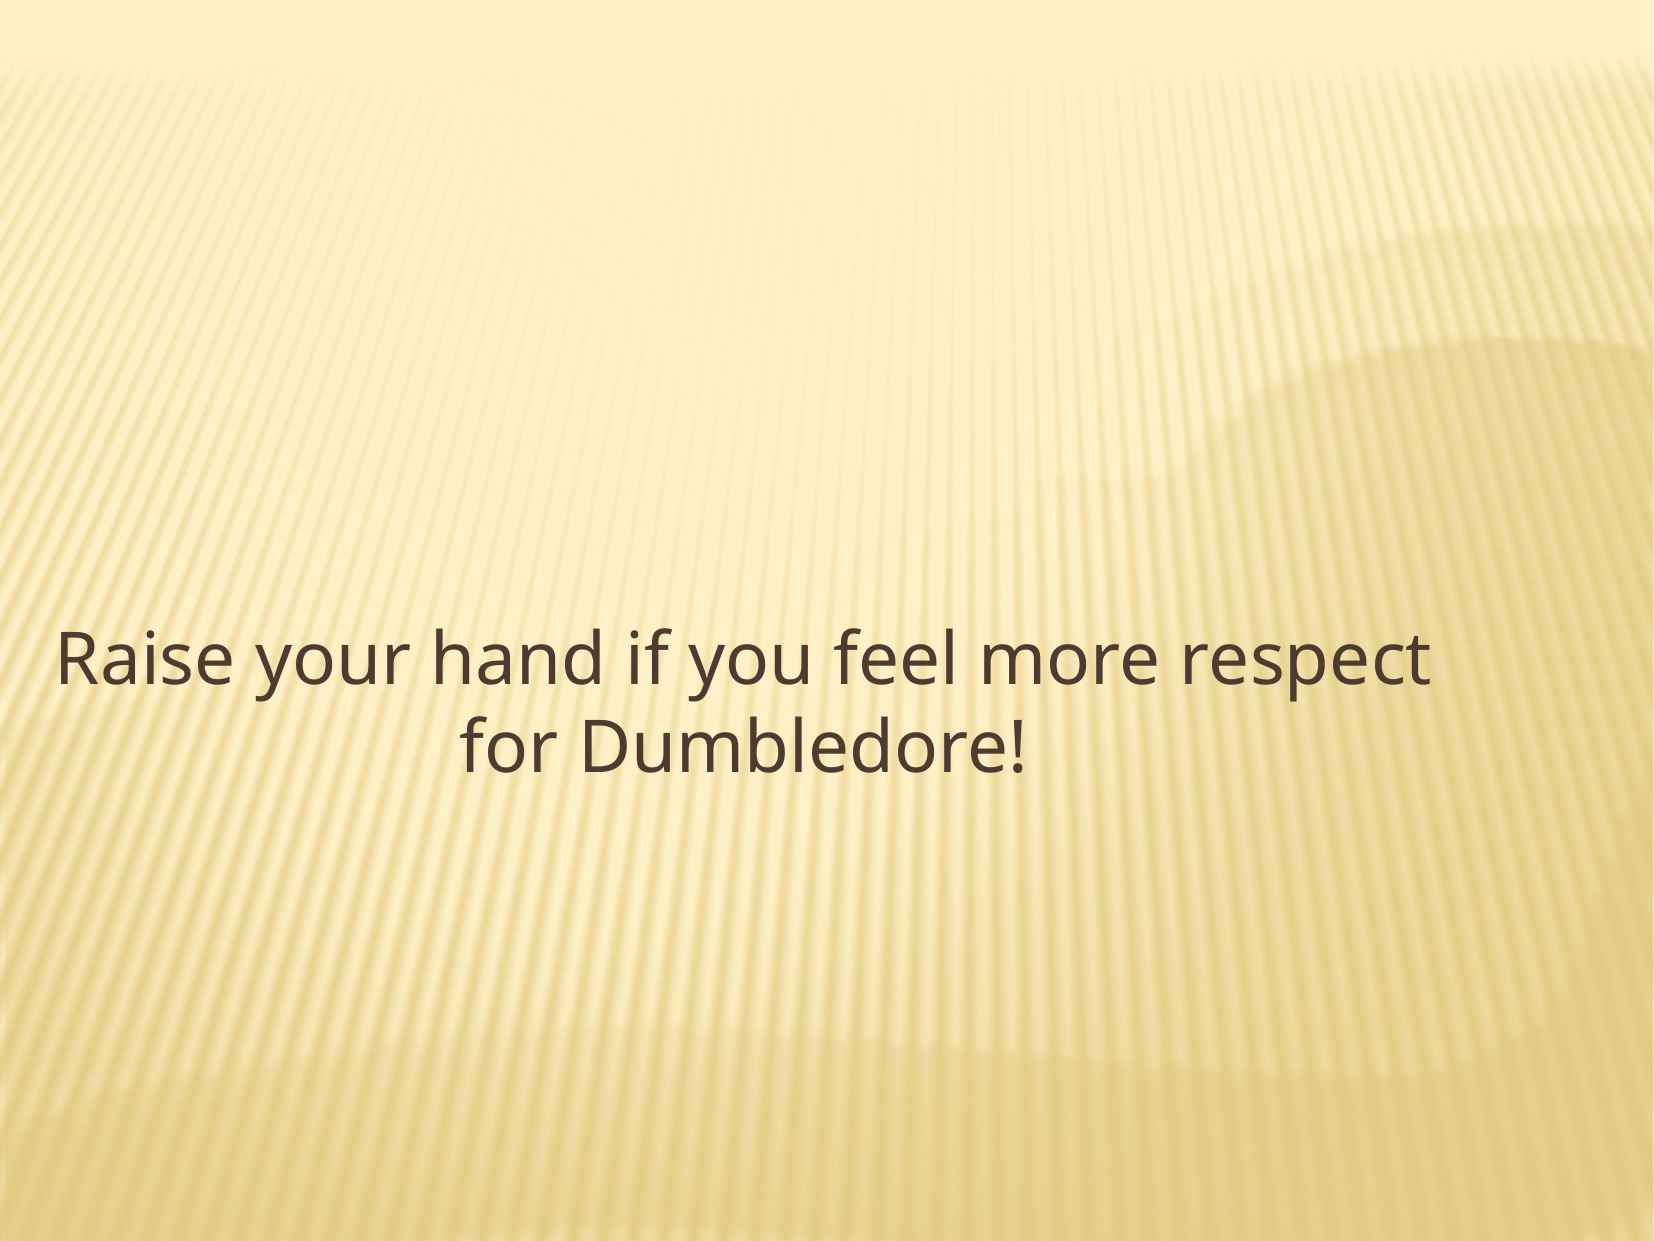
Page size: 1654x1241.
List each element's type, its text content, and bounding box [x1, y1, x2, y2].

subtitle Raise your hand if you feel more respect for Dumbledore! [0, 297, 1489, 1102]
